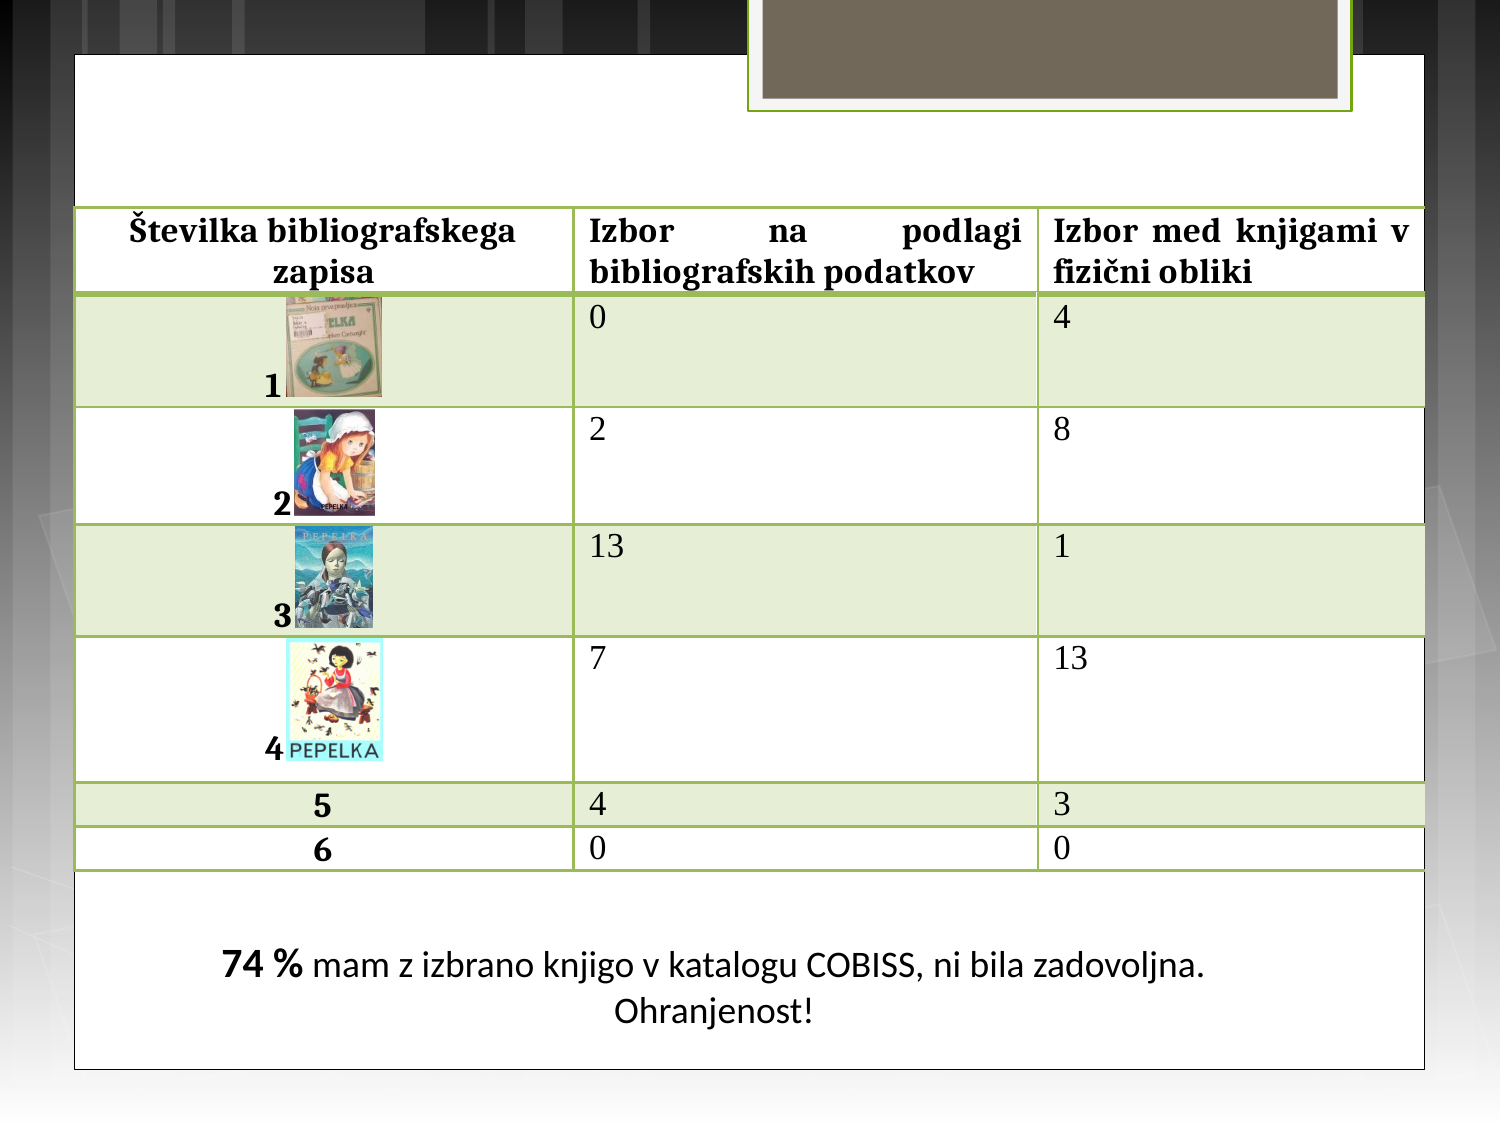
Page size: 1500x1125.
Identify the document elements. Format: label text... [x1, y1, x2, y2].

picture [72, 206, 1426, 915]
text_box 74 % mam z izbrano knjigo v katalogu COBISS, ni bila zadovoljna. Ohranjenost! [206, 928, 1223, 1039]
chart [73, 208, 1427, 917]
